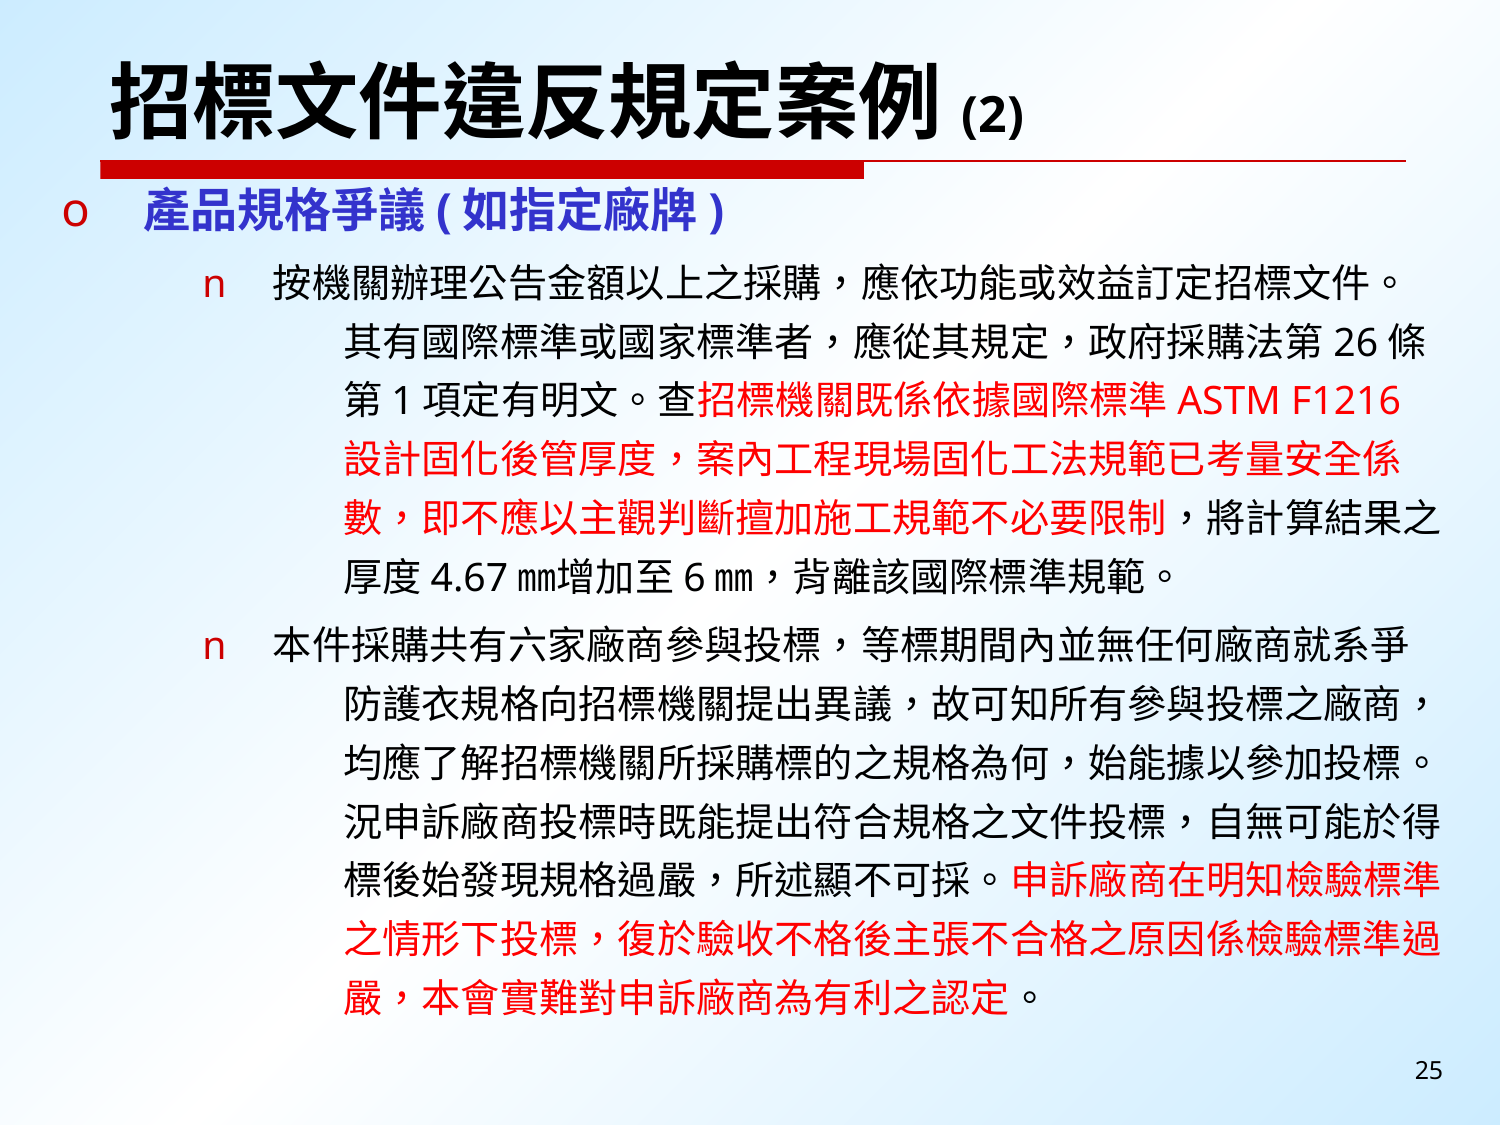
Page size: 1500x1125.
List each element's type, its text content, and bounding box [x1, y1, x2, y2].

title 招標文件違反規定案例(2) [94, 30, 1407, 158]
list 產品規格爭議(如指定廠牌) 按機關辦理公告金額以上之採購，應依功能或效益訂定招標文件。其有國際標準或國家標準者，應從其規定，政府採購法第26條第1項定有明文。查招標機關既係依據國際標準ASTM F1216設計固化後管厚度，案內工程現場固化工法規範已考量安全係數，即不應以主觀判斷擅加施工規範不必要限制，將計算結果之厚度4.67㎜增加至6㎜，背離該國際標準規範。 本件採購共有六家廠商參與投標，等標期間內並無任何廠商就系爭防護衣規格向招標機關提出異議，故可知所有參與投標之廠商，均應了解招標機關所採購標的之規格為何，始能據以參加投標。況申訴廠商投標時既能提出符合規格之文件投標，自無可能於得標後始發現規格過嚴，所述顯不可採。申訴廠商在明知檢驗標準之情形下投標，復於驗收不格後主張不合格之原因係檢驗標準過嚴，本會實難對申訴廠商為有利之認定。 [46, 172, 1459, 1102]
